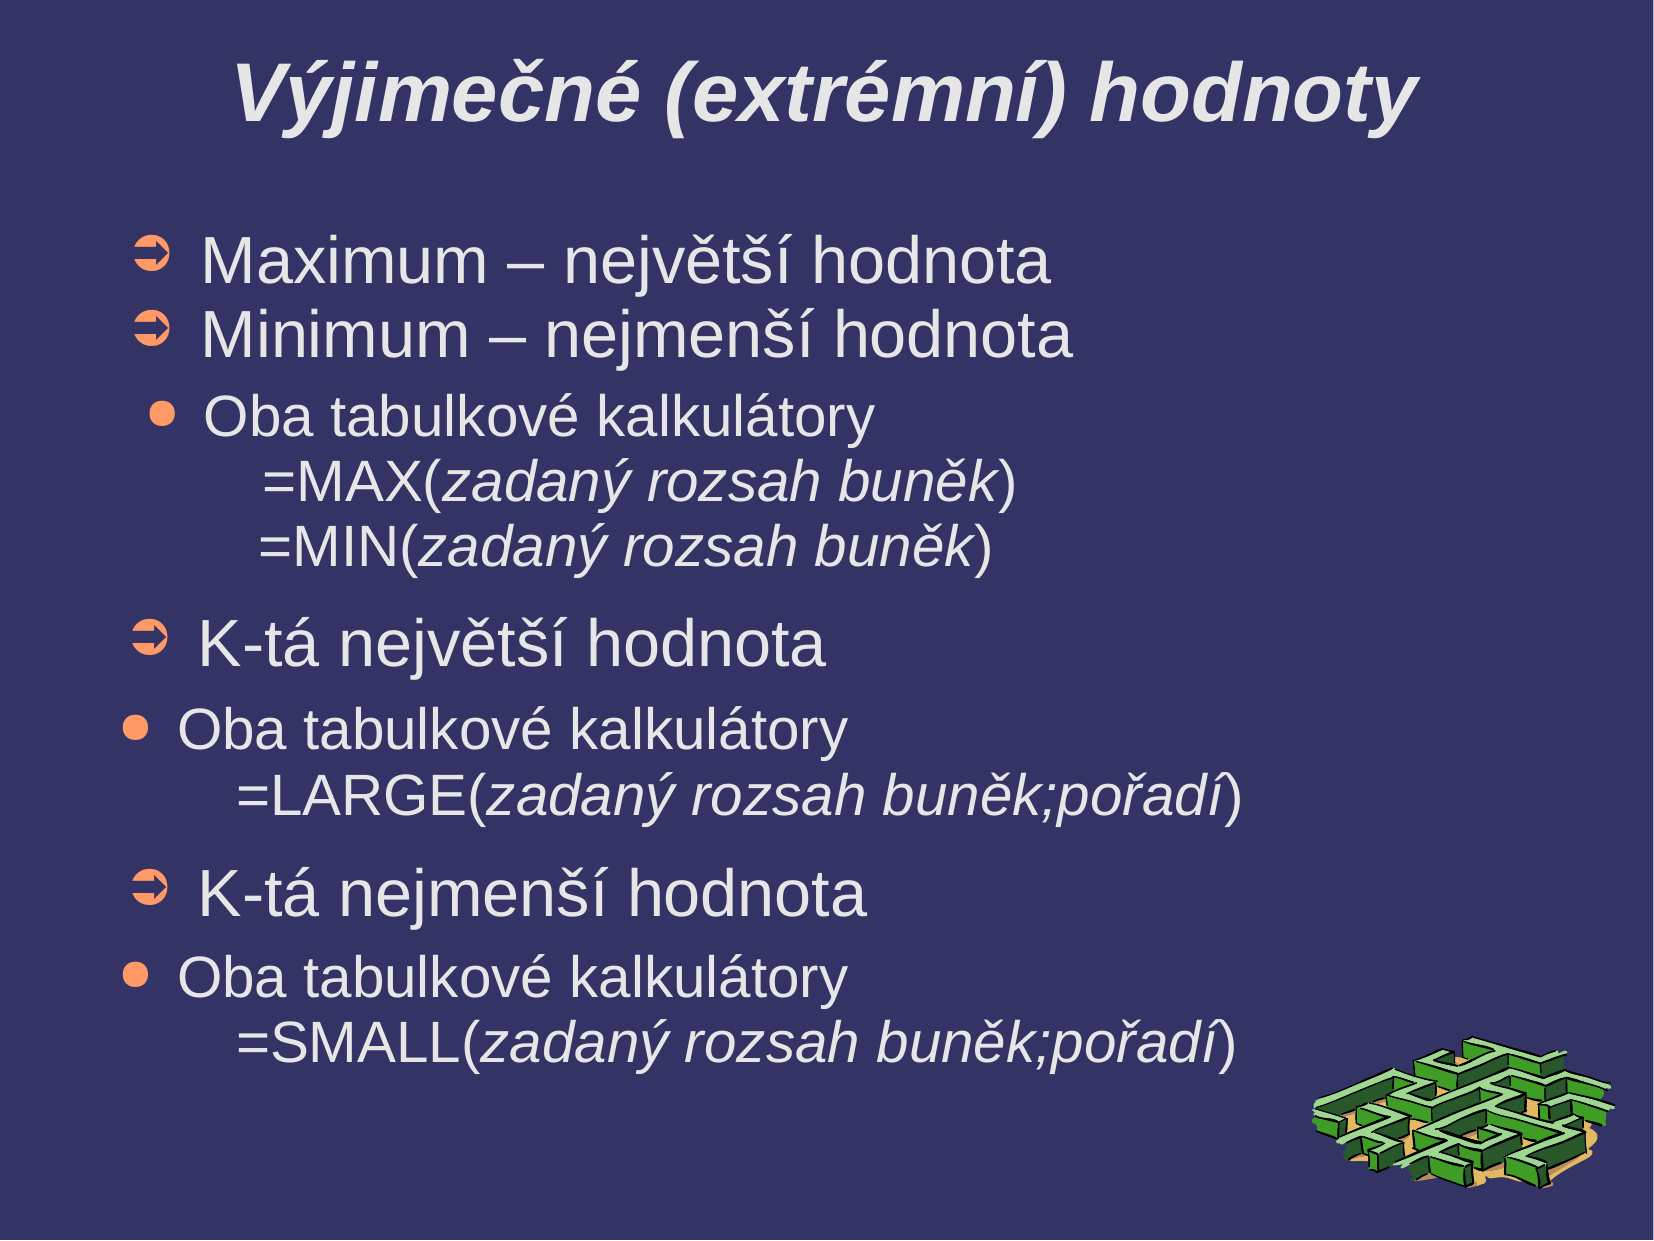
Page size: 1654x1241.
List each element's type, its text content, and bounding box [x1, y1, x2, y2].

list Oba tabulkové kalkulátory =SMALL(zadaný rozsah buněk;pořadí) [118, 944, 1509, 1075]
list Oba tabulkové kalkulátory =LARGE(zadaný rozsah buněk;pořadí) [118, 697, 1509, 827]
list K-tá nejmenší hodnota [115, 856, 1506, 1018]
list K-tá největší hodnota [115, 606, 1506, 768]
list Maximum – největší hodnota Minimum – nejmenší hodnota [118, 222, 1509, 384]
list Oba tabulkové kalkulátory =MAX(zadaný rozsah buněk) =MIN(zadaný rozsah buněk) [144, 383, 1536, 579]
title Výjimečné (extrémní) hodnoty [118, 0, 1531, 187]
